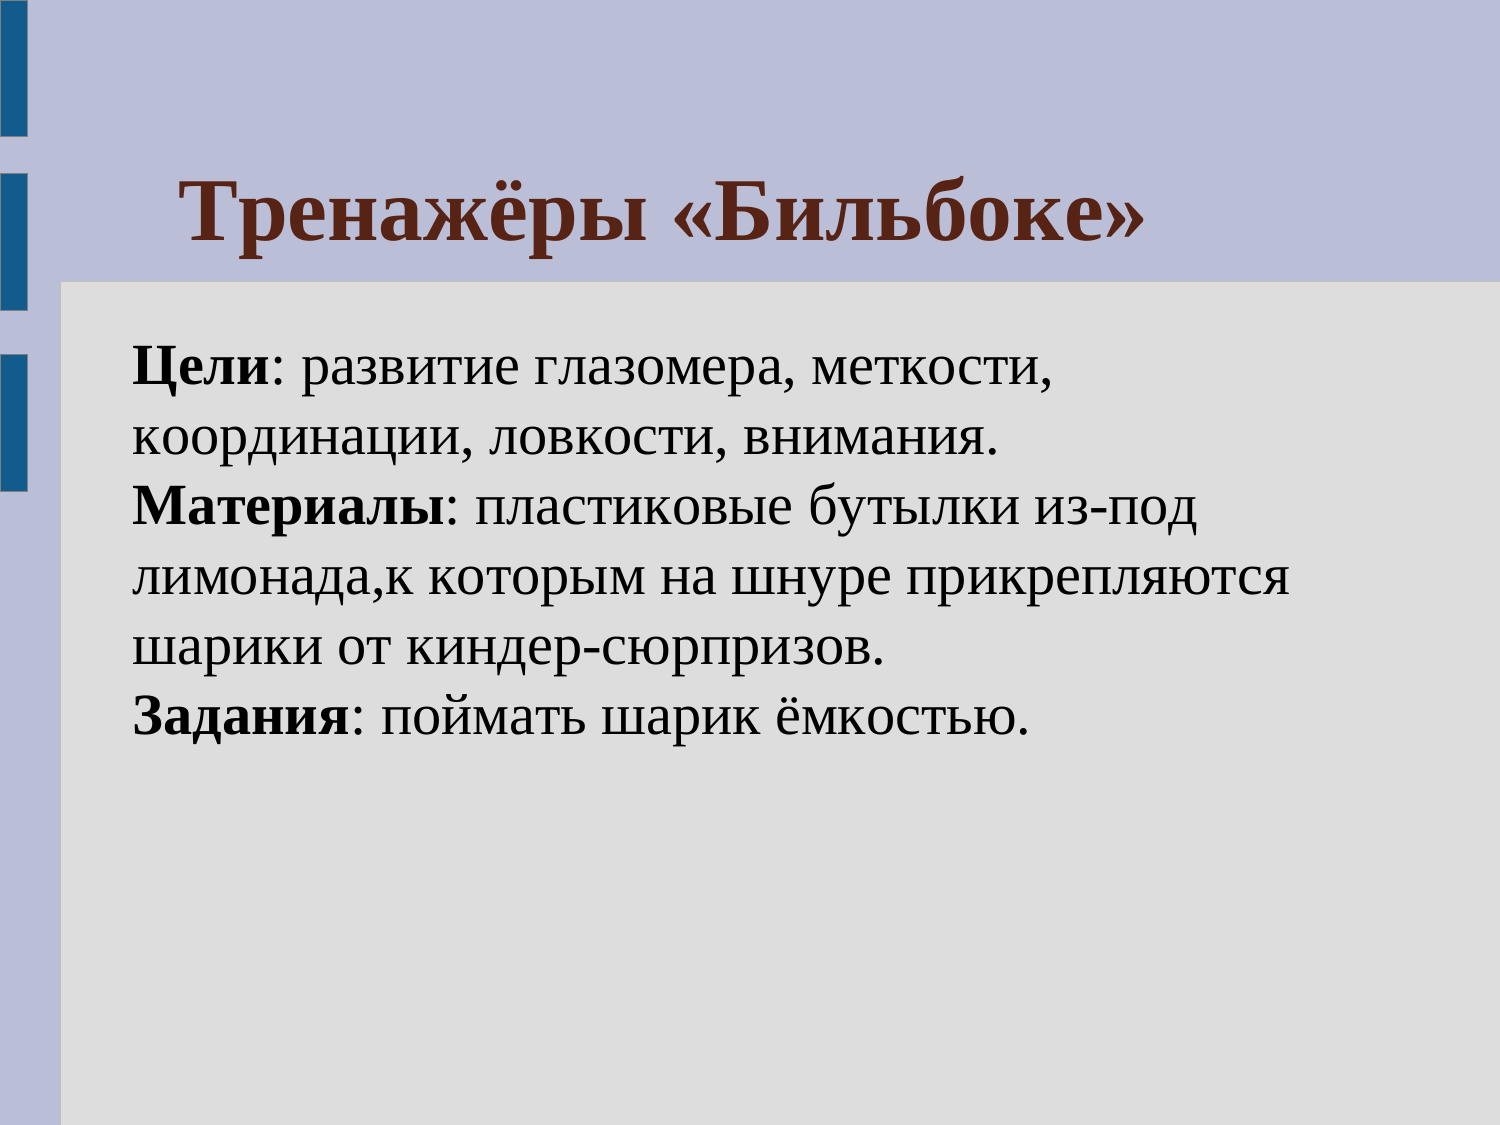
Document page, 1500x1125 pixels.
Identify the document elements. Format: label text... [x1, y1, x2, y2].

list Цели: развитие глазомера, меткости, координации, ловкости, внимания. Материалы: пластиковые бутылки из-под лимонада,к которым на шнуре прикрепляются шарики от киндер-сюрпризов. Задания: поймать шарик ёмкостью. [47, 318, 1347, 579]
title Тренажёры «Бильбоке» [163, 143, 1394, 331]
